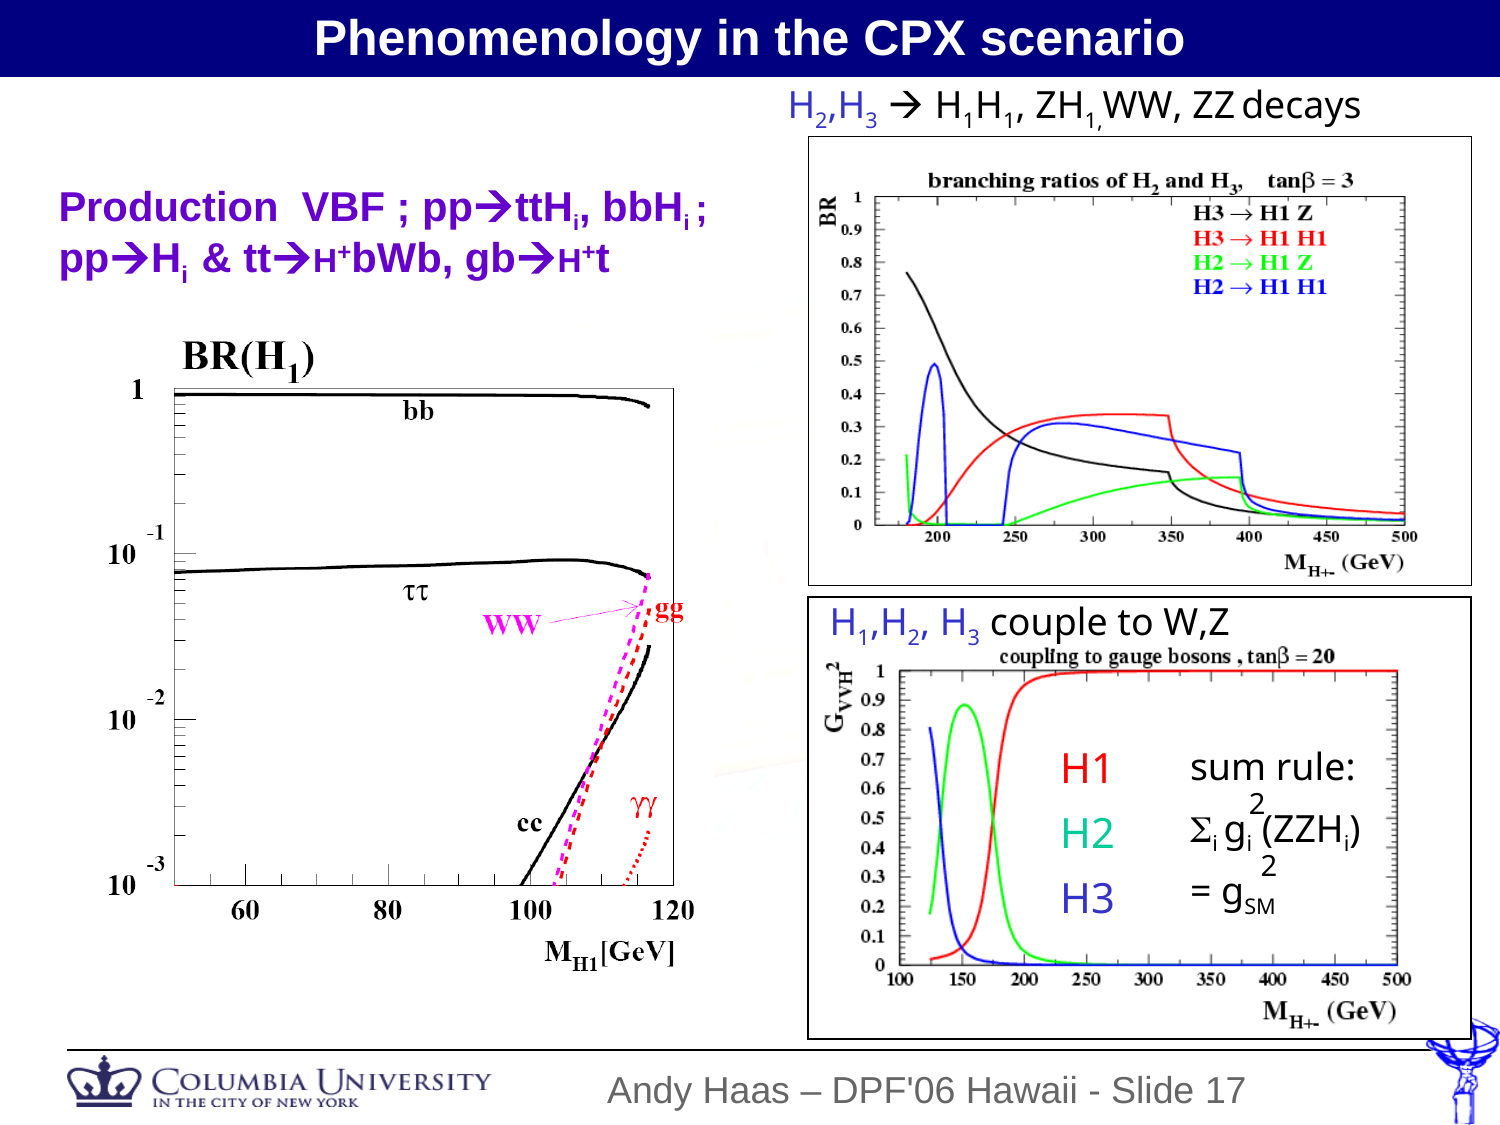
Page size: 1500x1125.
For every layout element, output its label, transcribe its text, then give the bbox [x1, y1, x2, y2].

picture [1425, 1012, 1500, 1125]
text_box H2,H3  H1H1, ZH1,WW, ZZ decays [761, 66, 1495, 143]
picture [86, 333, 715, 975]
text_box H1,H2, H3 couple to W,Z [814, 586, 1365, 660]
text_box Production VBF ; ppttHi, bbHi ; ppHi & ttH+bWb, gbH+t [43, 175, 769, 297]
picture [808, 597, 1471, 1039]
title Phenomenology in the CPX scenario [0, 0, 1500, 77]
text_box H1 [1045, 730, 1152, 804]
text_box 2 [1234, 775, 1294, 831]
text_box 2 [1245, 837, 1306, 893]
text_box H2 [1045, 804, 1152, 869]
picture [809, 143, 1471, 585]
text_box sum rule: i gi (ZZHi) = gSM [1175, 744, 1424, 1000]
picture [67, 1055, 492, 1107]
text_box H3 [1045, 869, 1152, 934]
